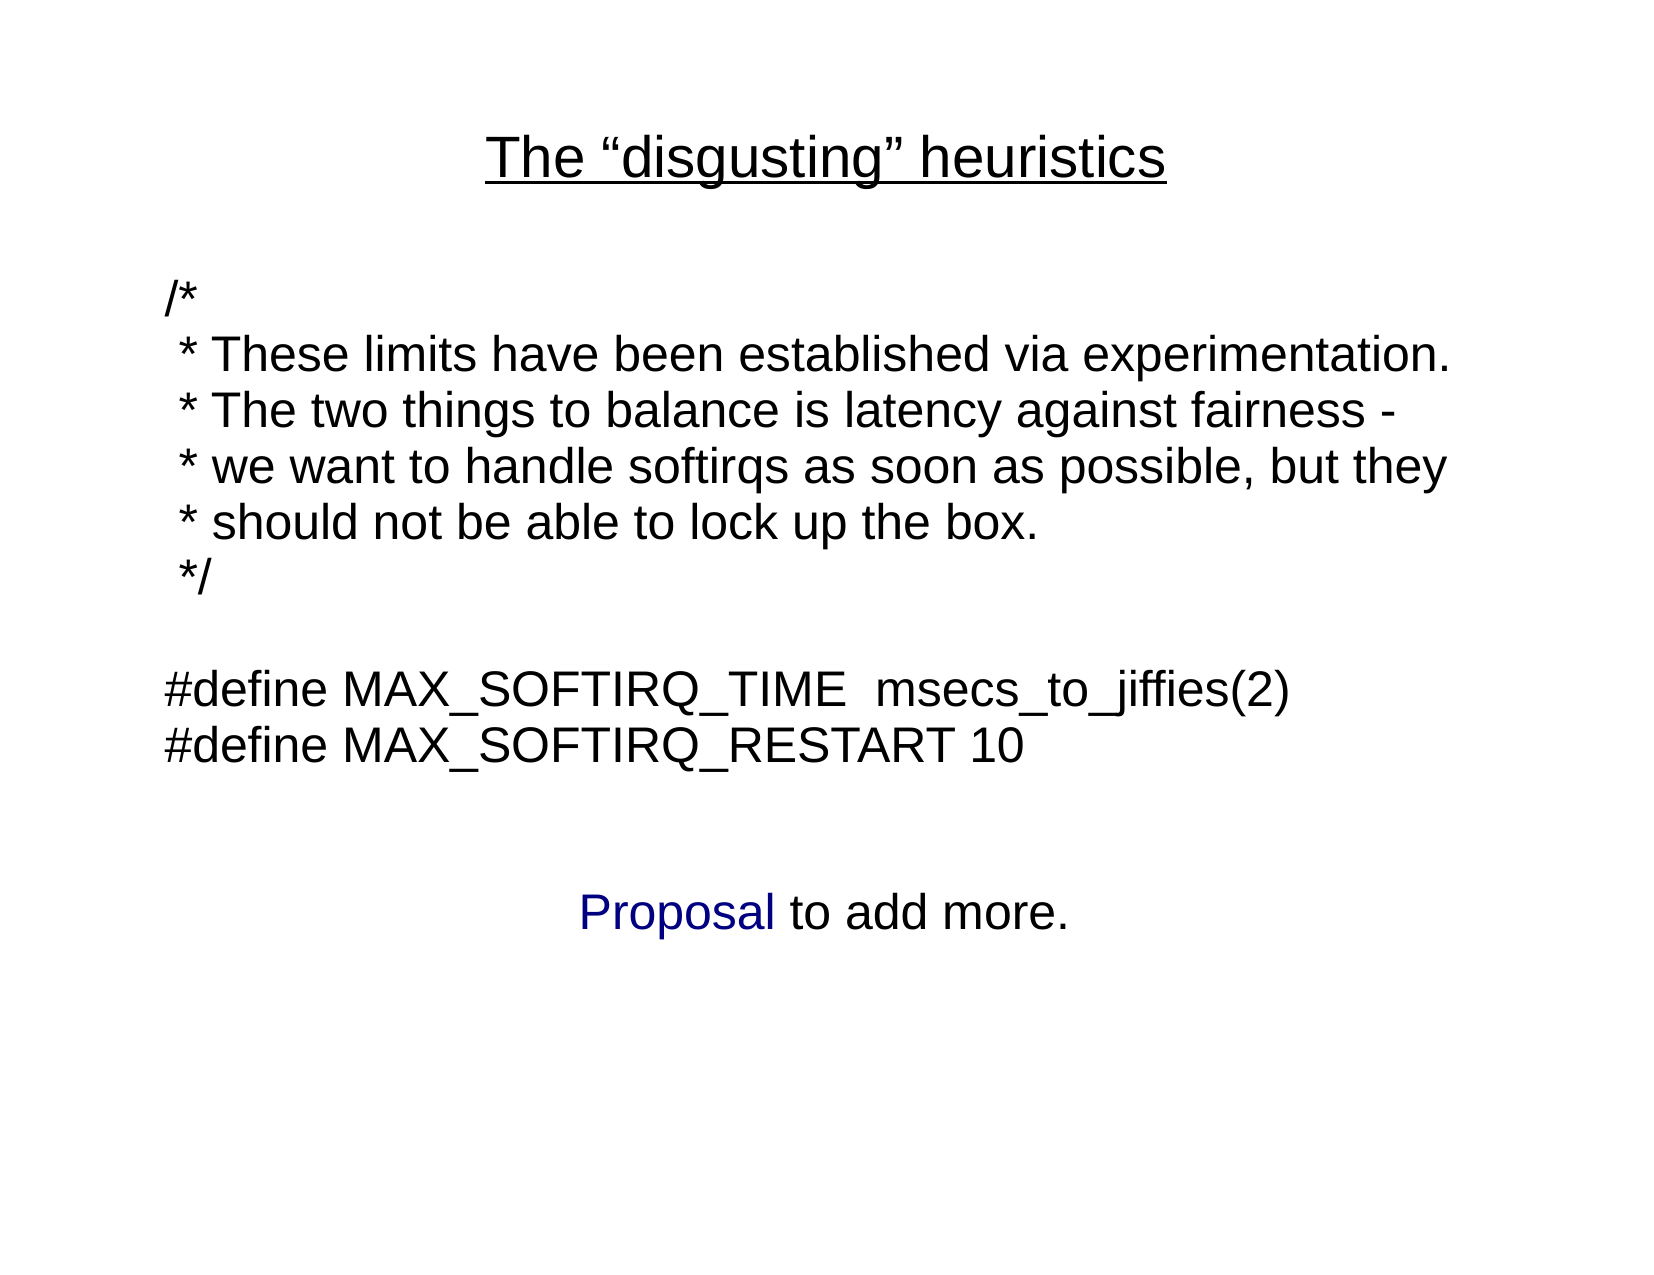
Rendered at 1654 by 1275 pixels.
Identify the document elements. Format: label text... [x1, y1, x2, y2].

title The “disgusting” heuristics [82, 50, 1571, 264]
text_box /* * These limits have been established via experimentation. * The two things to balance is latency against fairness - * we want to handle softirqs as soon as possible, but they * should not be able to lock up the box. */ #define MAX_SOFTIRQ_TIME msecs_to_jiffies(2) #define MAX_SOFTIRQ_RESTART 10 Proposal to add more. [149, 263, 1500, 1049]
